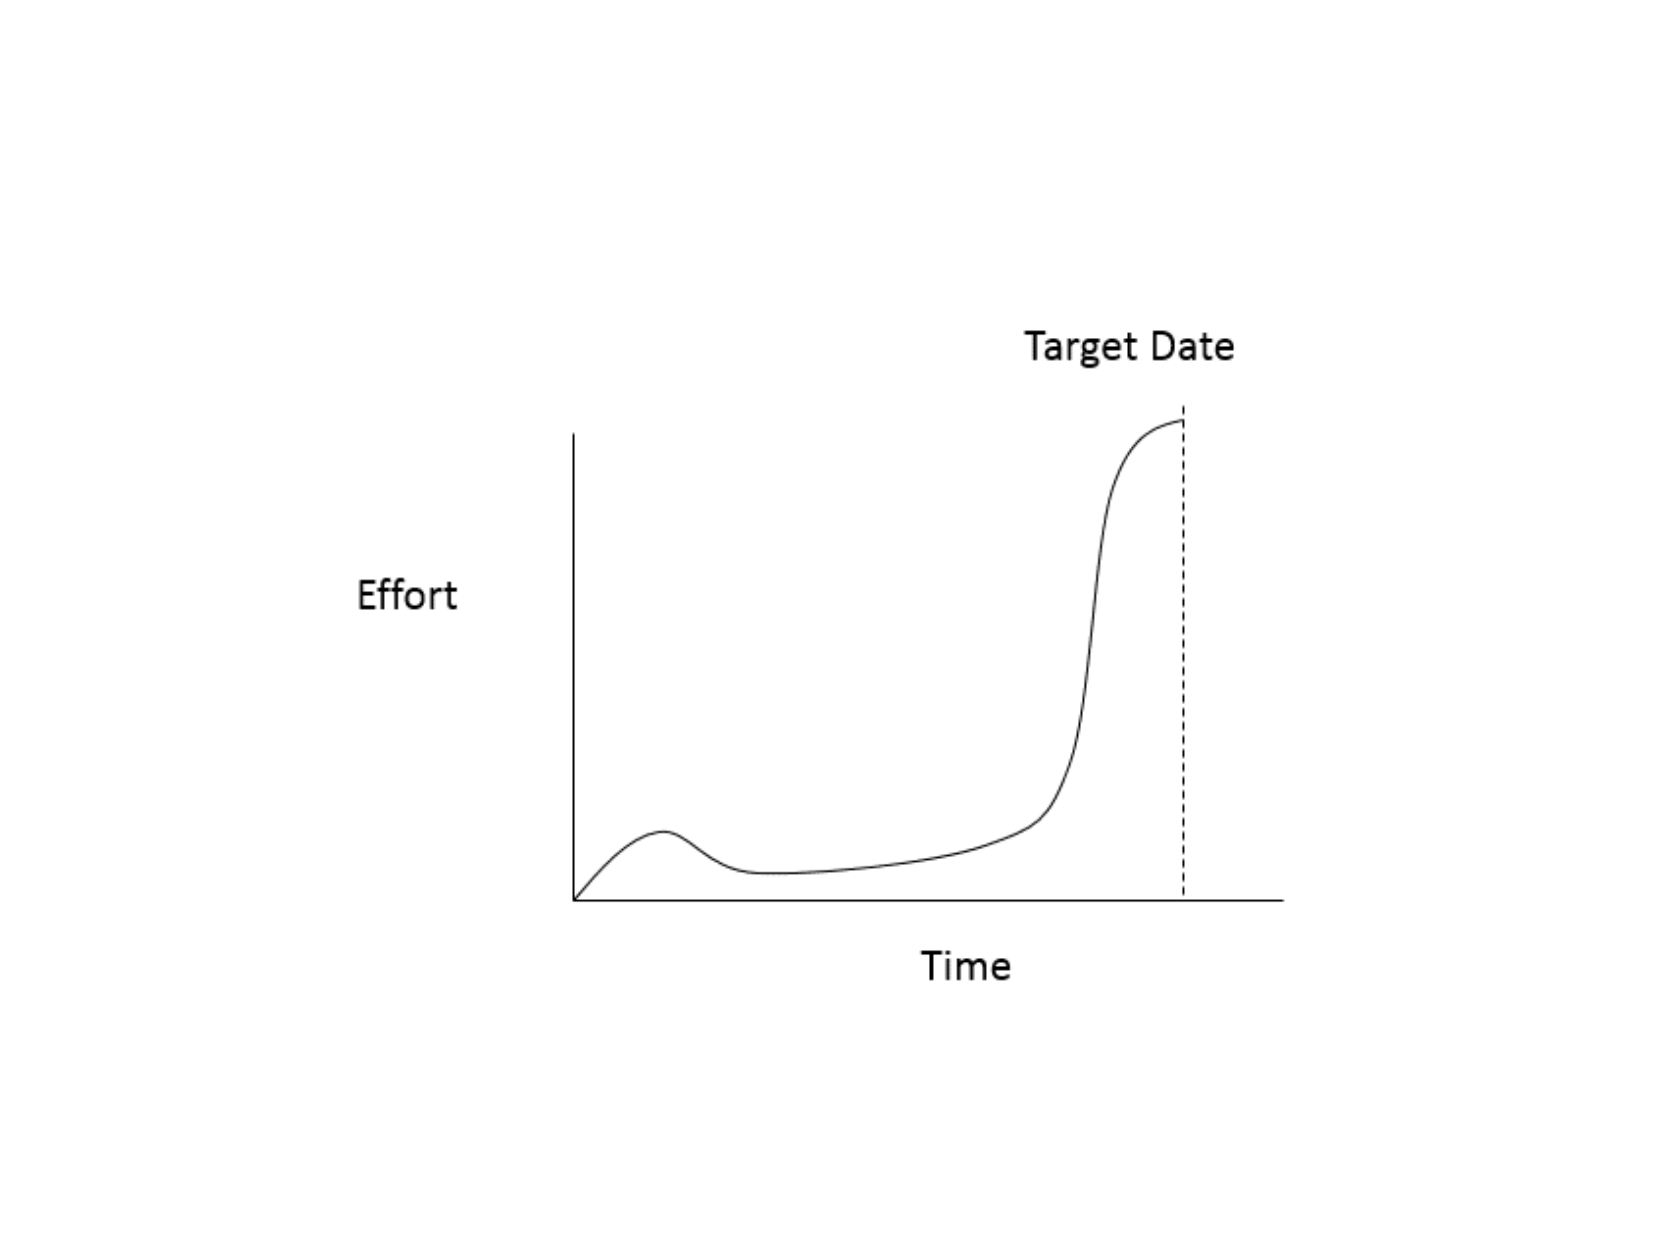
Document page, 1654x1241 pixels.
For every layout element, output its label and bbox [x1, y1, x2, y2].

picture [324, 290, 1330, 1010]
